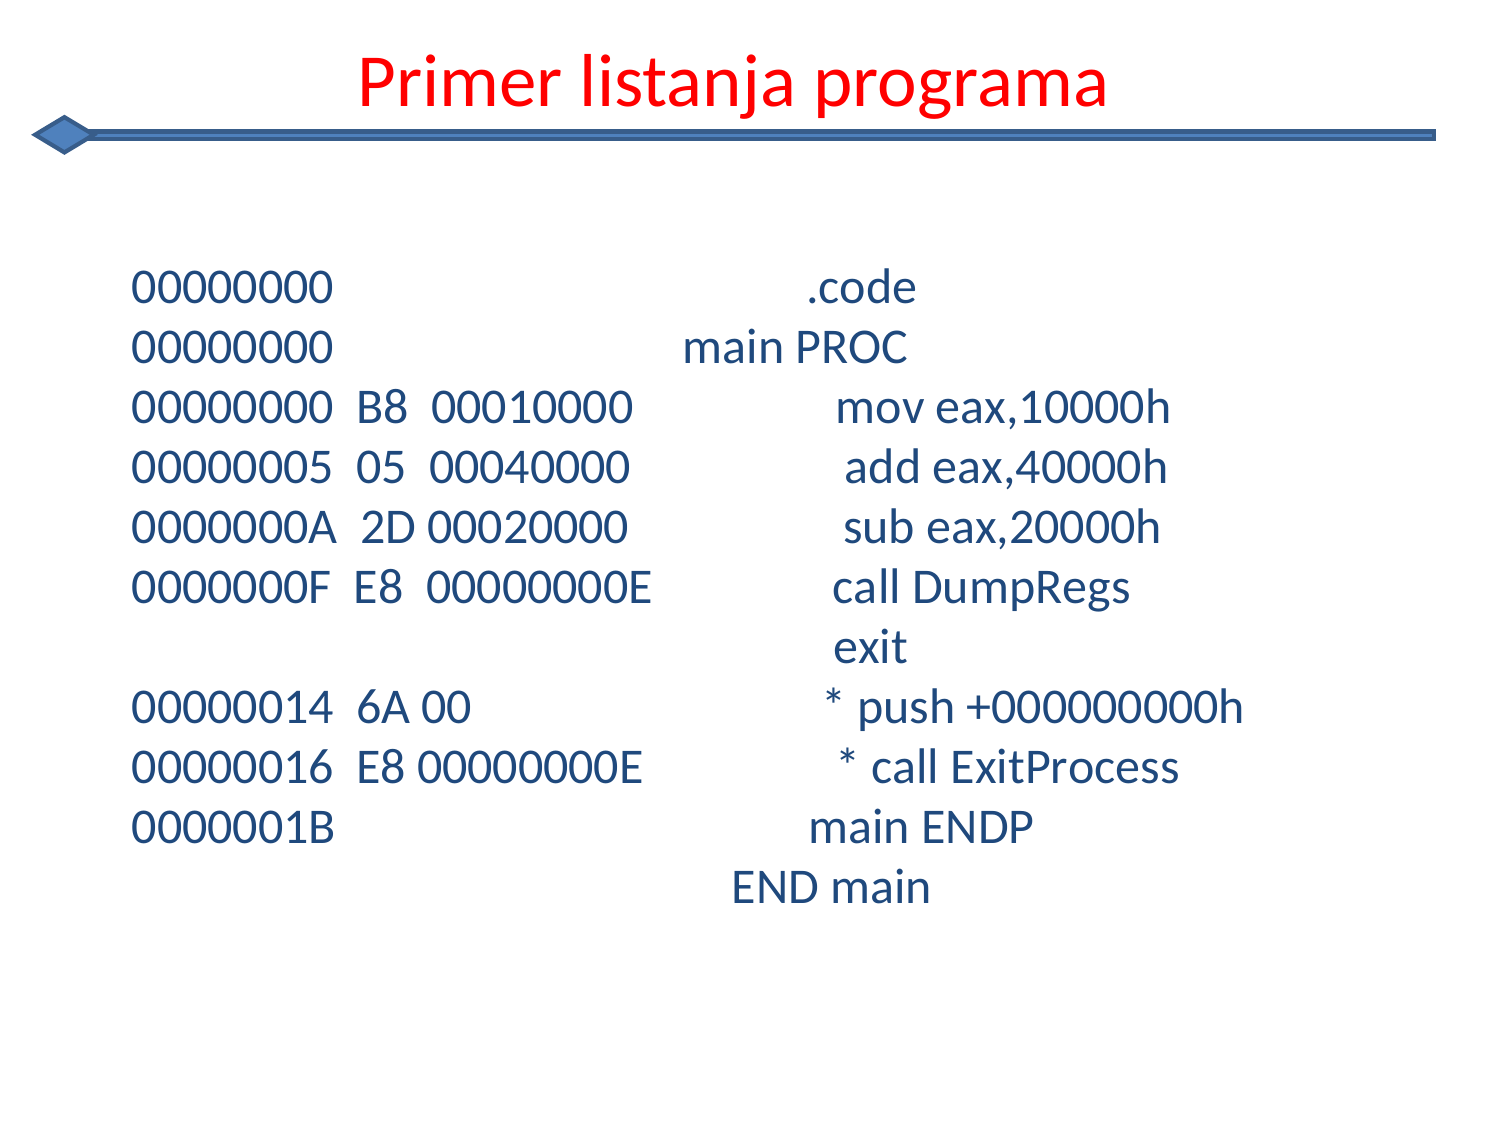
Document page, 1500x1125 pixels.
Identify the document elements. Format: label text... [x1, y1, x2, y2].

title Primer listanja programa [58, 0, 1409, 153]
text_box 00000000 .code 00000000 main PROC 00000000 B8 00010000 mov eax,10000h 00000005 05 00040000 add eax,40000h 0000000A 2D 00020000 sub eax,20000h 0000000F E8 00000000E call DumpRegs exit 00000014 6A 00 * push +000000000h 00000016 E8 00000000E * call ExitProcess 0000001B main ENDP END main [117, 246, 1454, 982]
